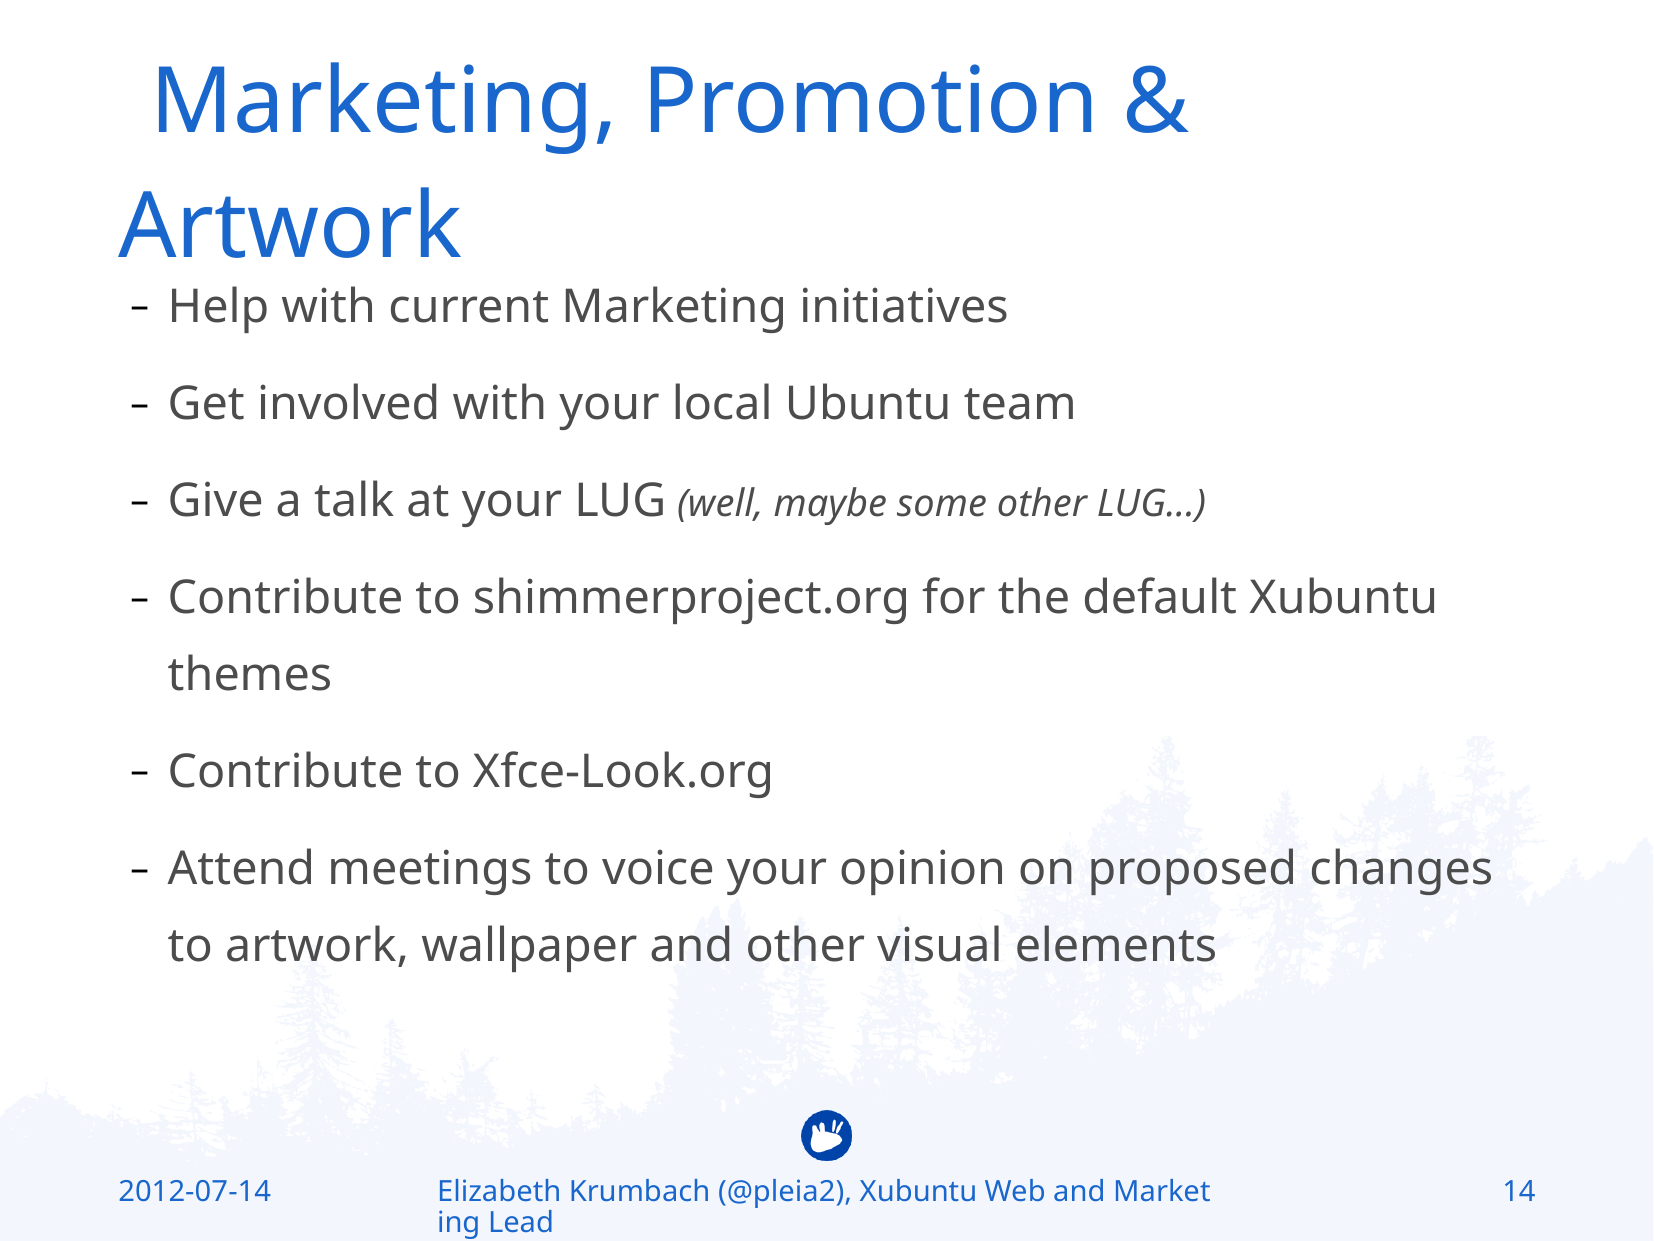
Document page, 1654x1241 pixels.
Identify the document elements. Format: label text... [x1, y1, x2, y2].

title Marketing, Promotion & Artwork [118, 88, 1536, 231]
list Help with current Marketing initiatives Get involved with your local Ubuntu team Give a talk at your LUG (well, maybe some other LUG...) Contribute to shimmerproject.org for the default Xubuntu themes Contribute to Xfce-Look.org Attend meetings to voice your opinion on proposed changes to artwork, wallpaper and other visual elements [118, 259, 1536, 980]
picture [0, 736, 1654, 1241]
